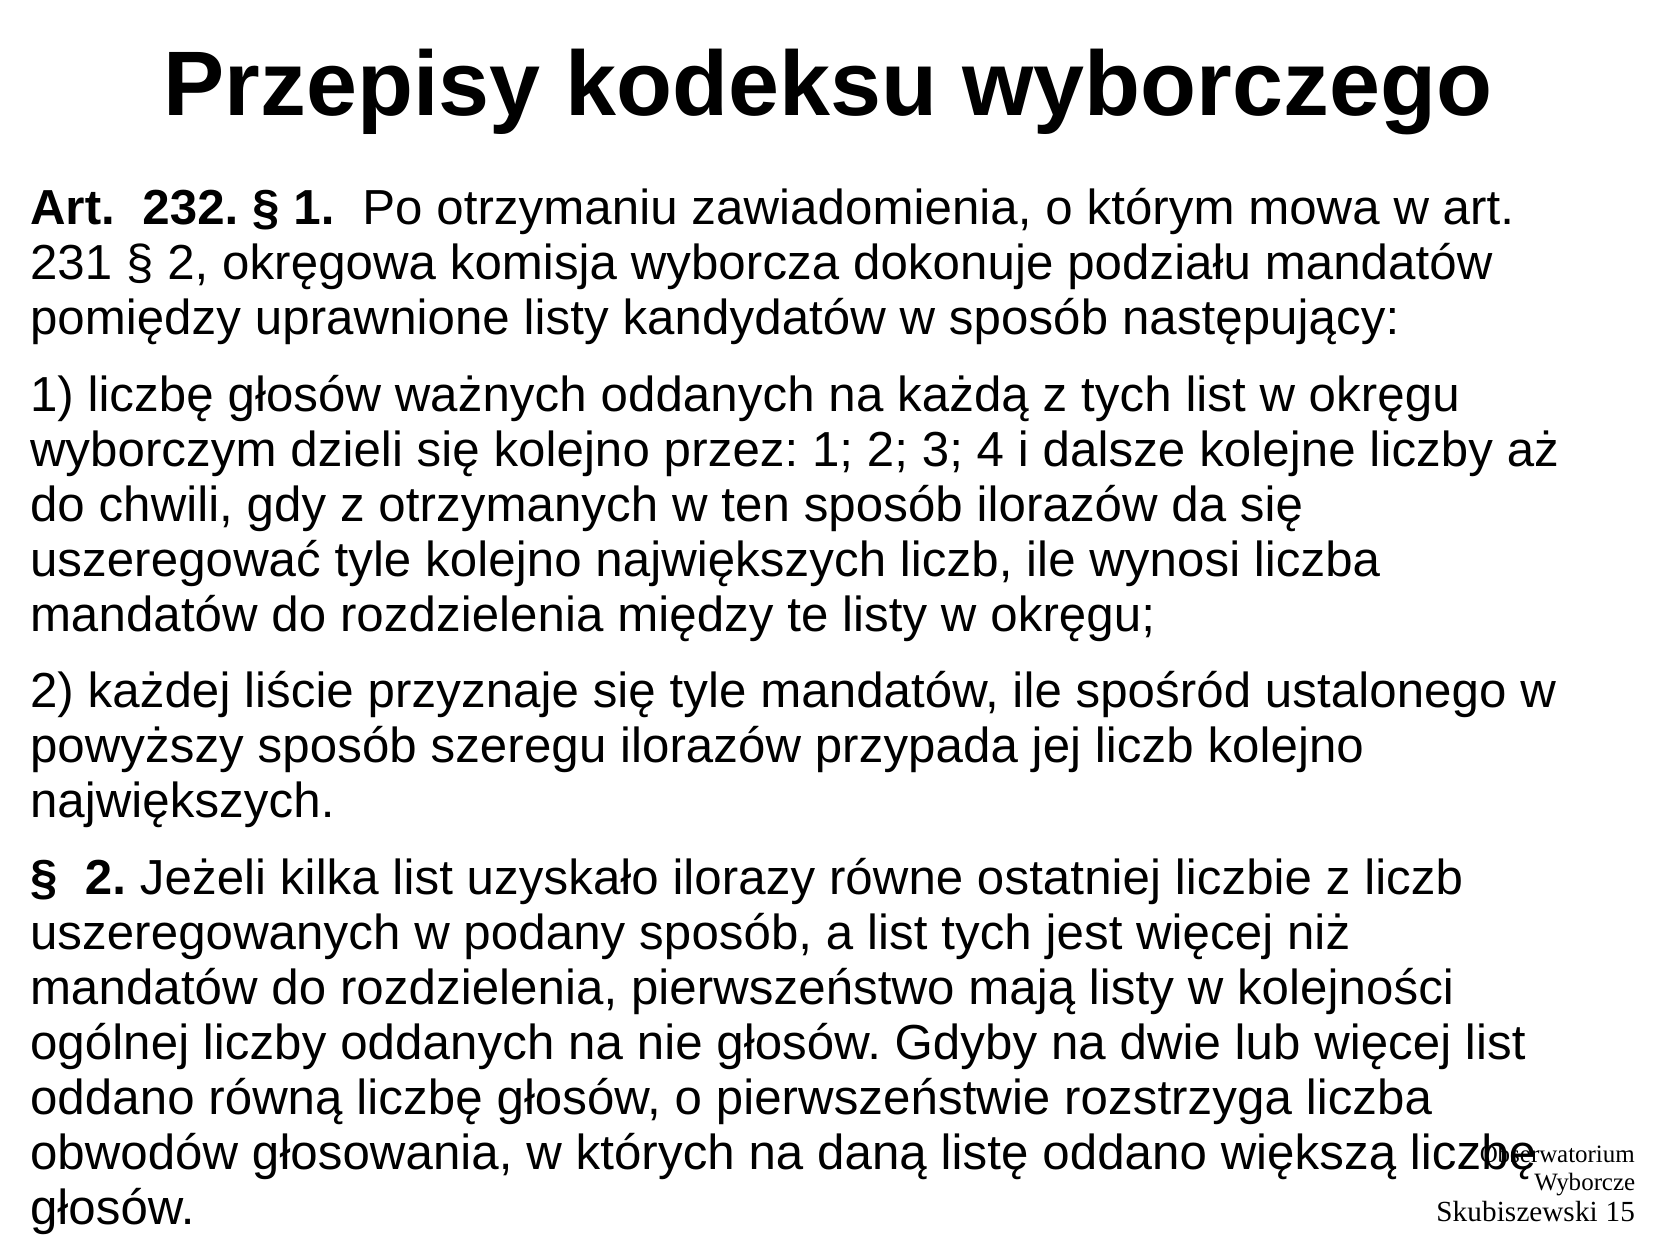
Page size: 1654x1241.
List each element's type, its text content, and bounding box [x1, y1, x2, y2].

list Art. 232. § 1. Po otrzymaniu zawiadomienia, o którym mowa w art. 231 § 2, okręgowa komisja wyborcza dokonuje podziału mandatów pomiędzy uprawnione listy kandydatów w sposób następujący: 1) liczbę głosów ważnych oddanych na każdą z tych list w okręgu wyborczym dzieli się kolejno przez: 1; 2; 3; 4 i dalsze kolejne liczby aż do chwili, gdy z otrzymanych w ten sposób ilorazów da się uszeregować tyle kolejno największych liczb, ile wynosi liczba mandatów do rozdzielenia między te listy w okręgu; 2) każdej liście przyznaje się tyle mandatów, ile spośród ustalonego w powyższy sposób szeregu ilorazów przypada jej liczb kolejno największych. § 2. Jeżeli kilka list uzyskało ilorazy równe ostatniej liczbie z liczb uszeregowanych w podany sposób, a list tych jest więcej niż mandatów do rozdzielenia, pierwszeństwo mają listy w kolejności ogólnej liczby oddanych na nie głosów. Gdyby na dwie lub więcej list oddano równą liczbę głosów, o pierwszeństwie rozstrzyga liczba obwodów głosowania, w których na daną listę oddano większą liczbę głosów. [30, 180, 1583, 1241]
title Przepisy kodeksu wyborczego [84, 32, 1573, 180]
